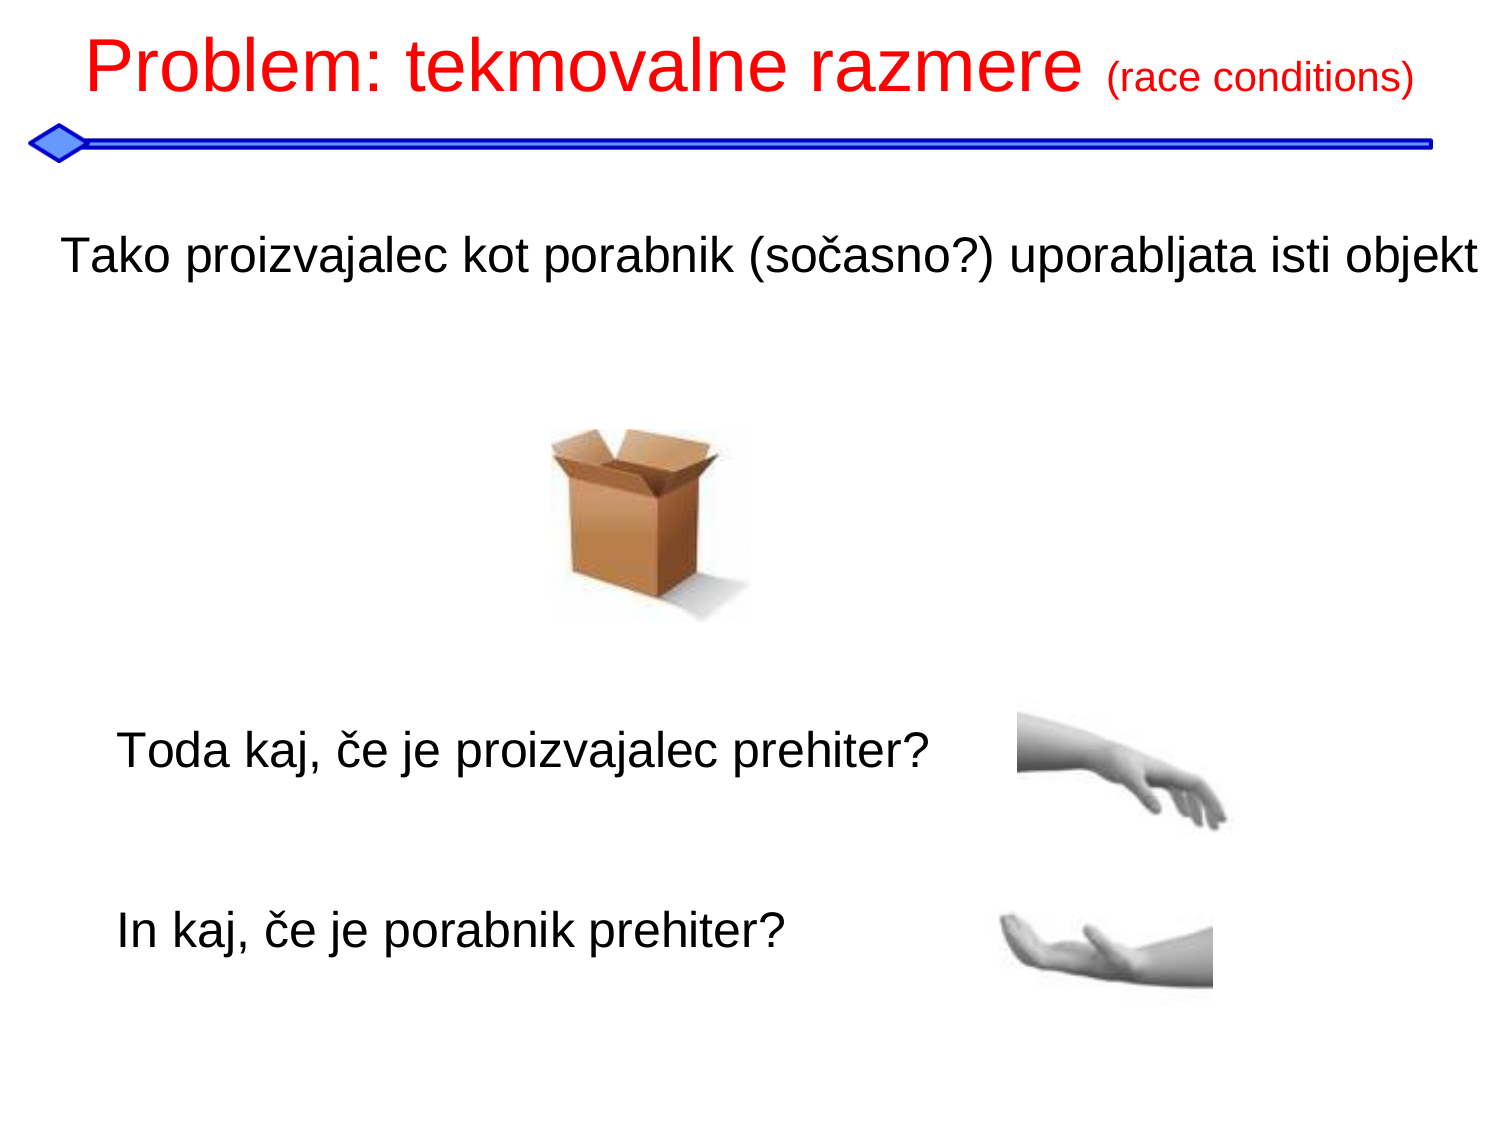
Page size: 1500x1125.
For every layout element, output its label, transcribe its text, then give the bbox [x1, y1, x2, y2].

picture [28, 123, 1433, 163]
text_box Tako proizvajalec kot porabnik (sočasno?) uporabljata isti objekt [45, 215, 1495, 291]
picture [1017, 699, 1237, 843]
title Problem: tekmovalne razmere (race conditions) [0, 0, 1500, 123]
picture [989, 909, 1213, 1005]
text_box Toda kaj, če je proizvajalec prehiter? In kaj, če je porabnik prehiter? [102, 709, 946, 966]
picture [551, 429, 751, 622]
